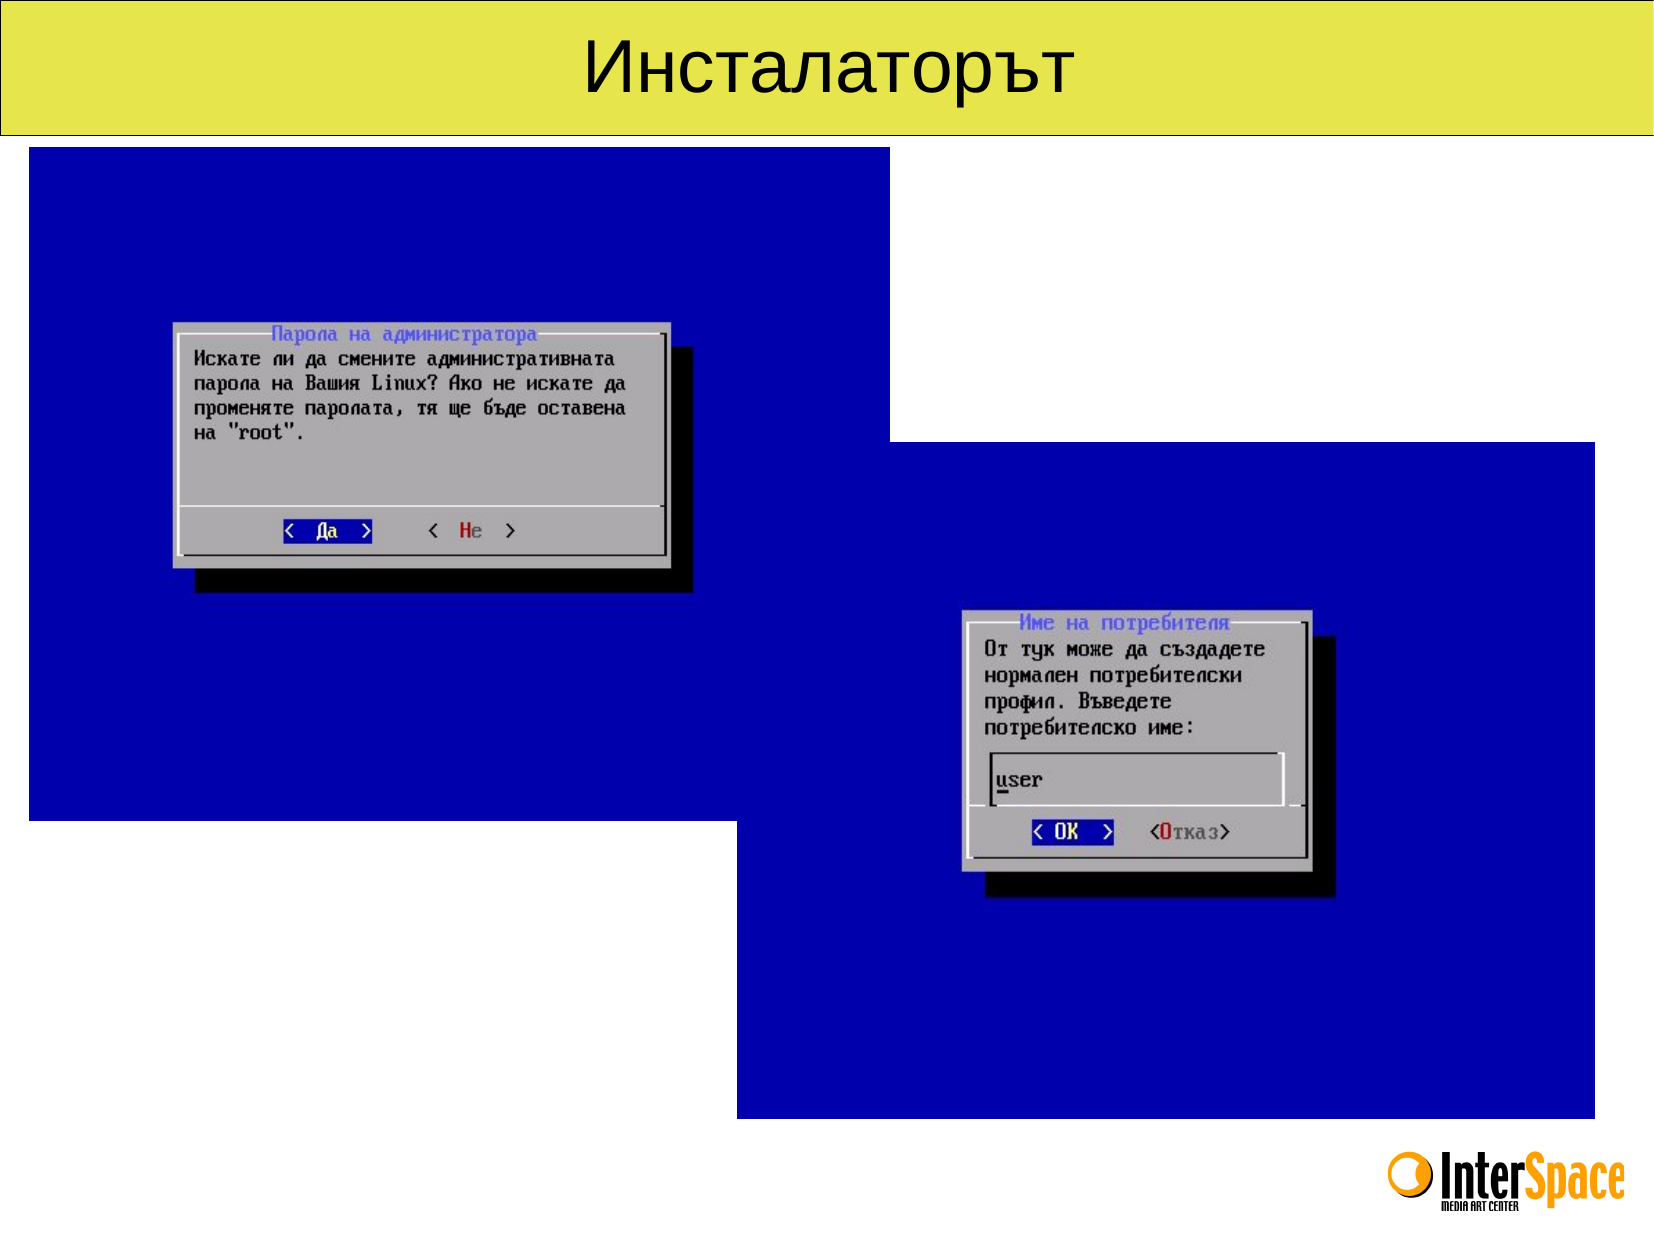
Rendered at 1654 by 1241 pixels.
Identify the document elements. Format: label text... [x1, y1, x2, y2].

picture [29, 147, 1595, 1119]
title Инсталаторът [123, 14, 1536, 119]
